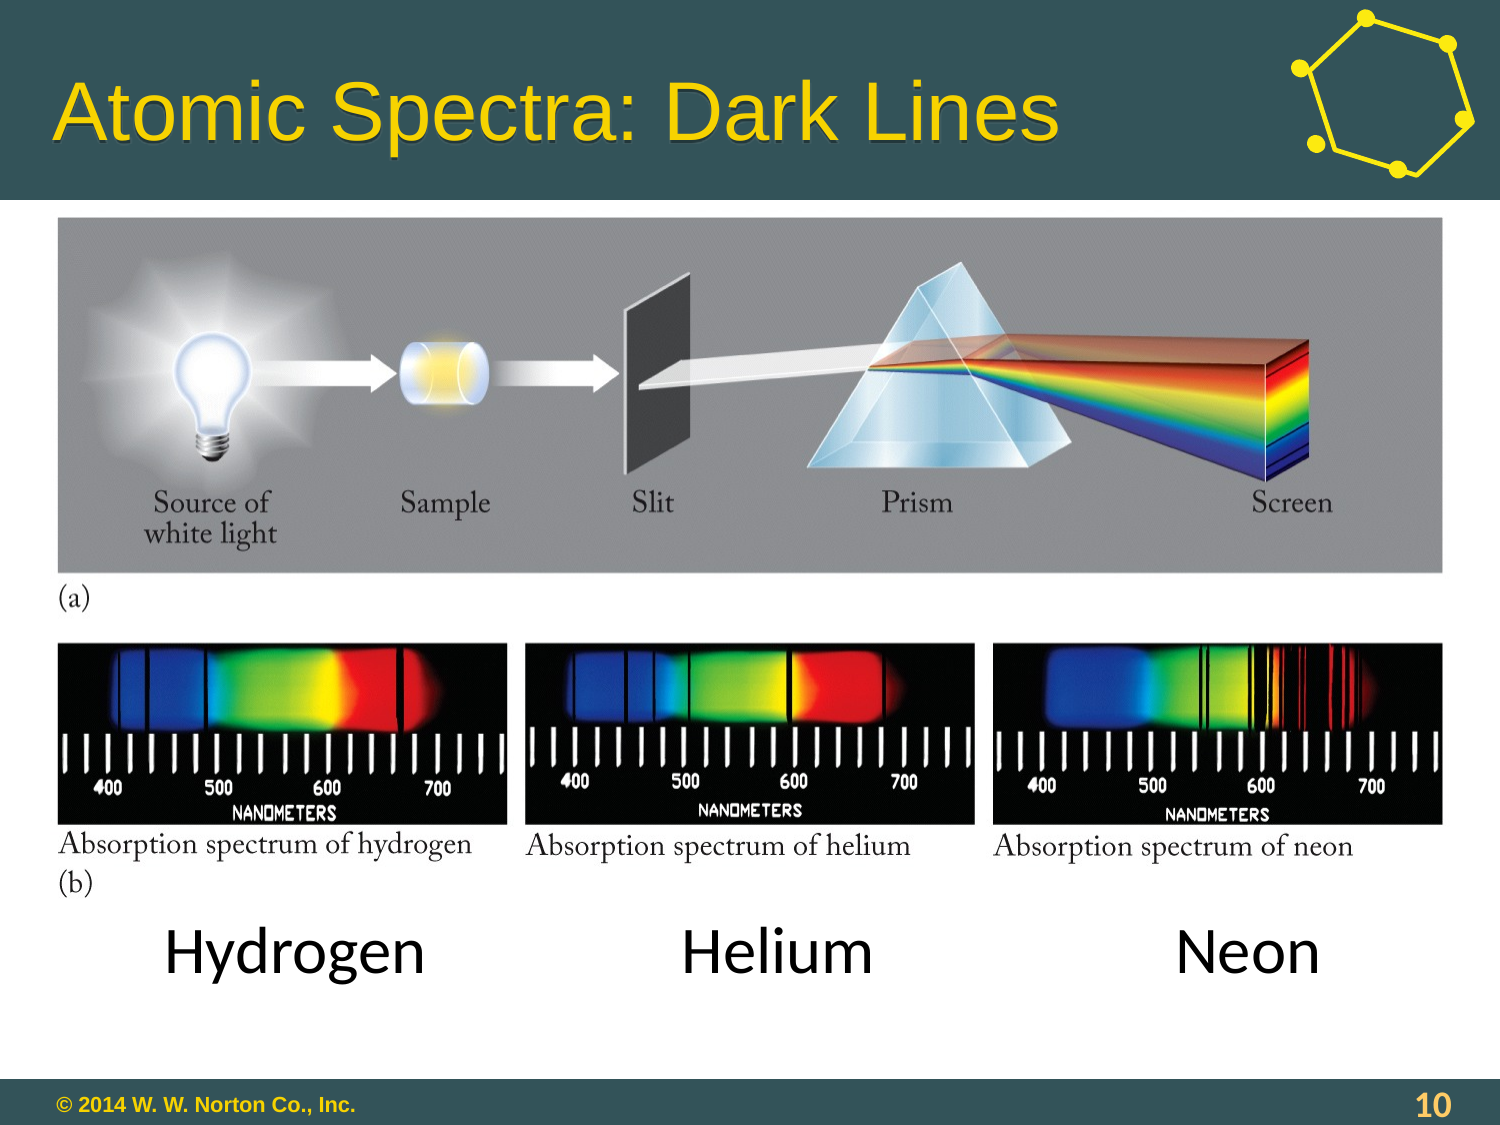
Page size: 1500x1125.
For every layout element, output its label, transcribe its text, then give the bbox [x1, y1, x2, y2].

picture [50, 210, 1450, 906]
slide_number <number> [1398, 1076, 1468, 1125]
title Atomic Spectra: Dark Lines [37, 19, 1118, 195]
text_box Hydrogen Helium Neon [149, 906, 1337, 995]
